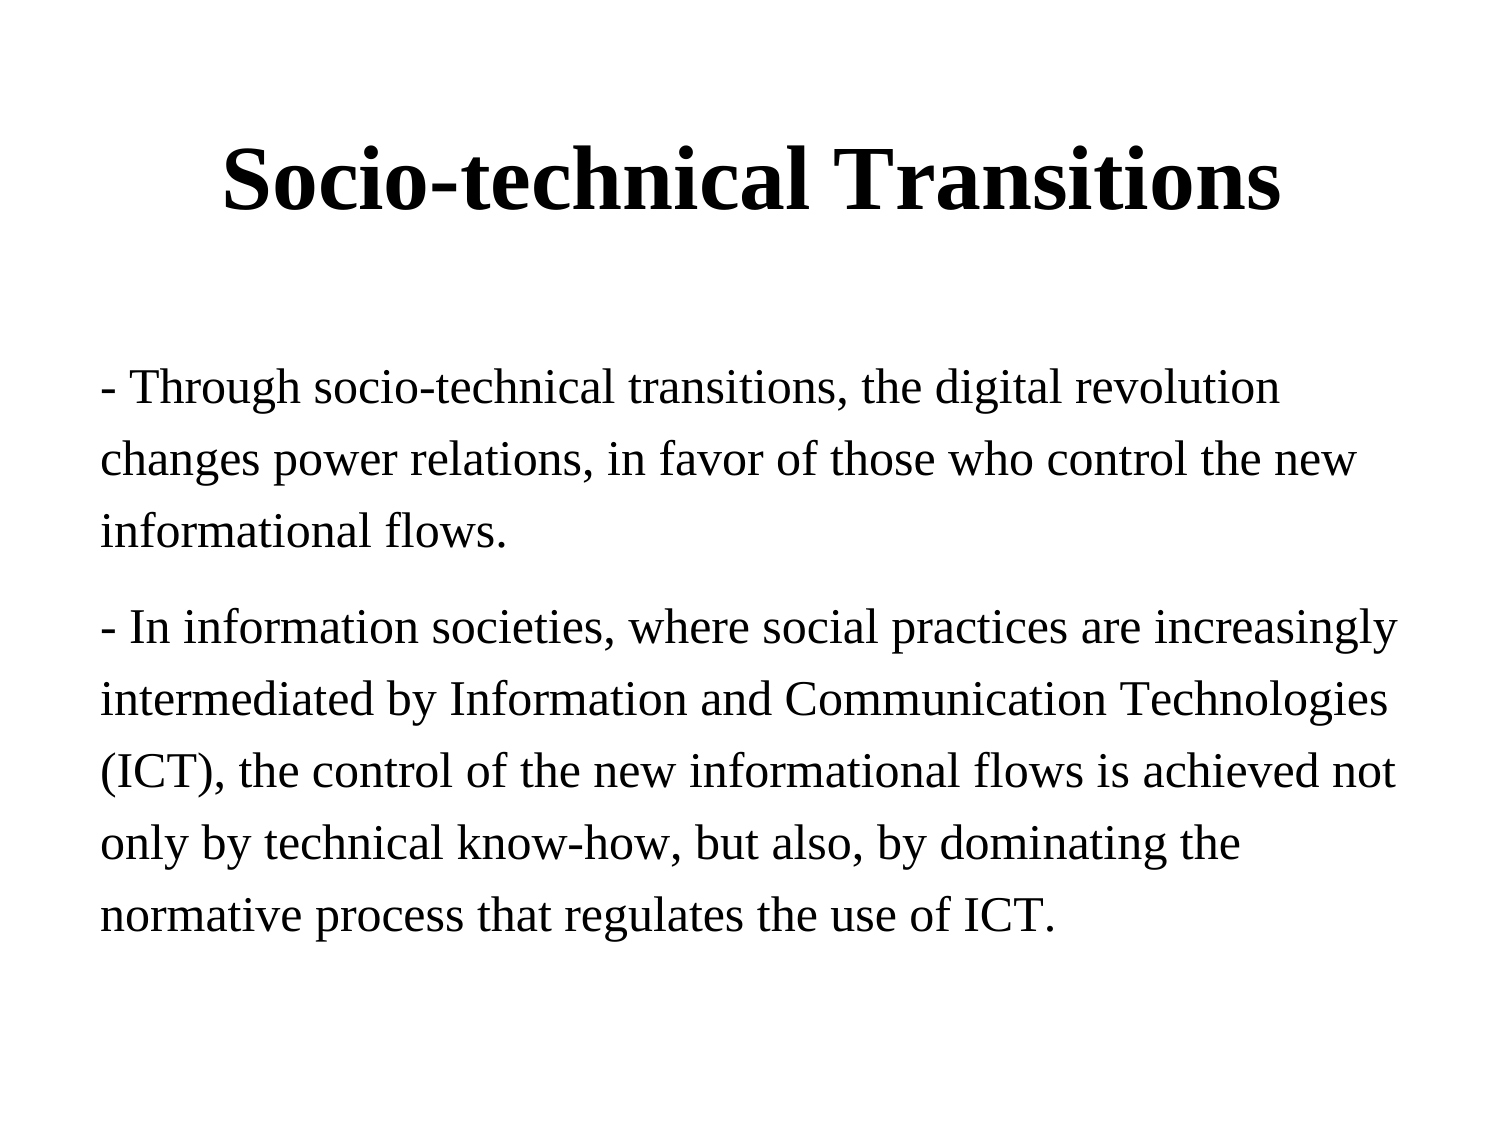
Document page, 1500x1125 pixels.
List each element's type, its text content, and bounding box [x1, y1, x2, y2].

title Socio-technical Transitions [87, 52, 1416, 307]
text_box - Through socio-technical transitions, the digital revolution changes power relations, in favor of those who control the new informational flows. - In information societies, where social practices are increasingly intermediated by Information and Communication Technologies (ICT), the control of the new informational flows is achieved not only by technical know-how, but also, by dominating the normative process that regulates the use of ICT. [85, 334, 1439, 959]
